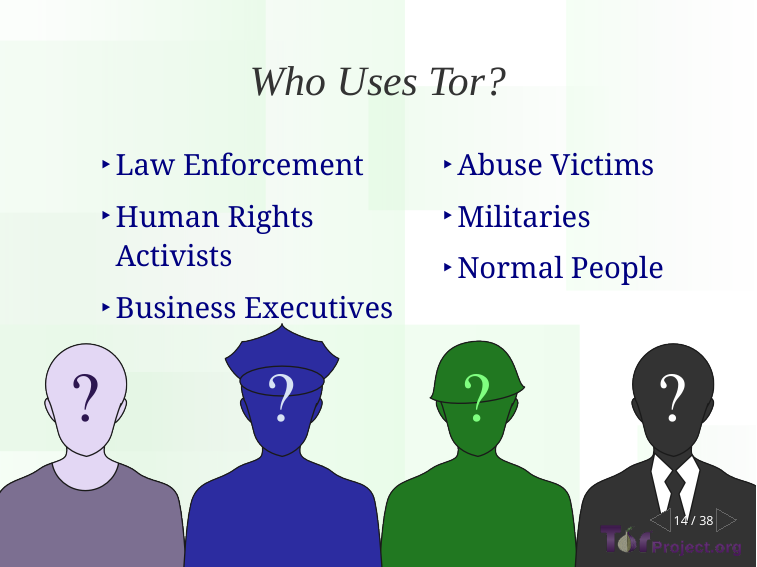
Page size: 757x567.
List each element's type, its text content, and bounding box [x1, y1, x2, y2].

text_box Who Uses Tor? [69, 50, 687, 112]
text_box Abuse Victims Militaries Normal People [427, 136, 756, 281]
text_box <number> / 38 [618, 504, 756, 555]
picture [0, 0, 757, 567]
text_box Law Enforcement Human Rights Activists Business Executives [85, 136, 424, 281]
